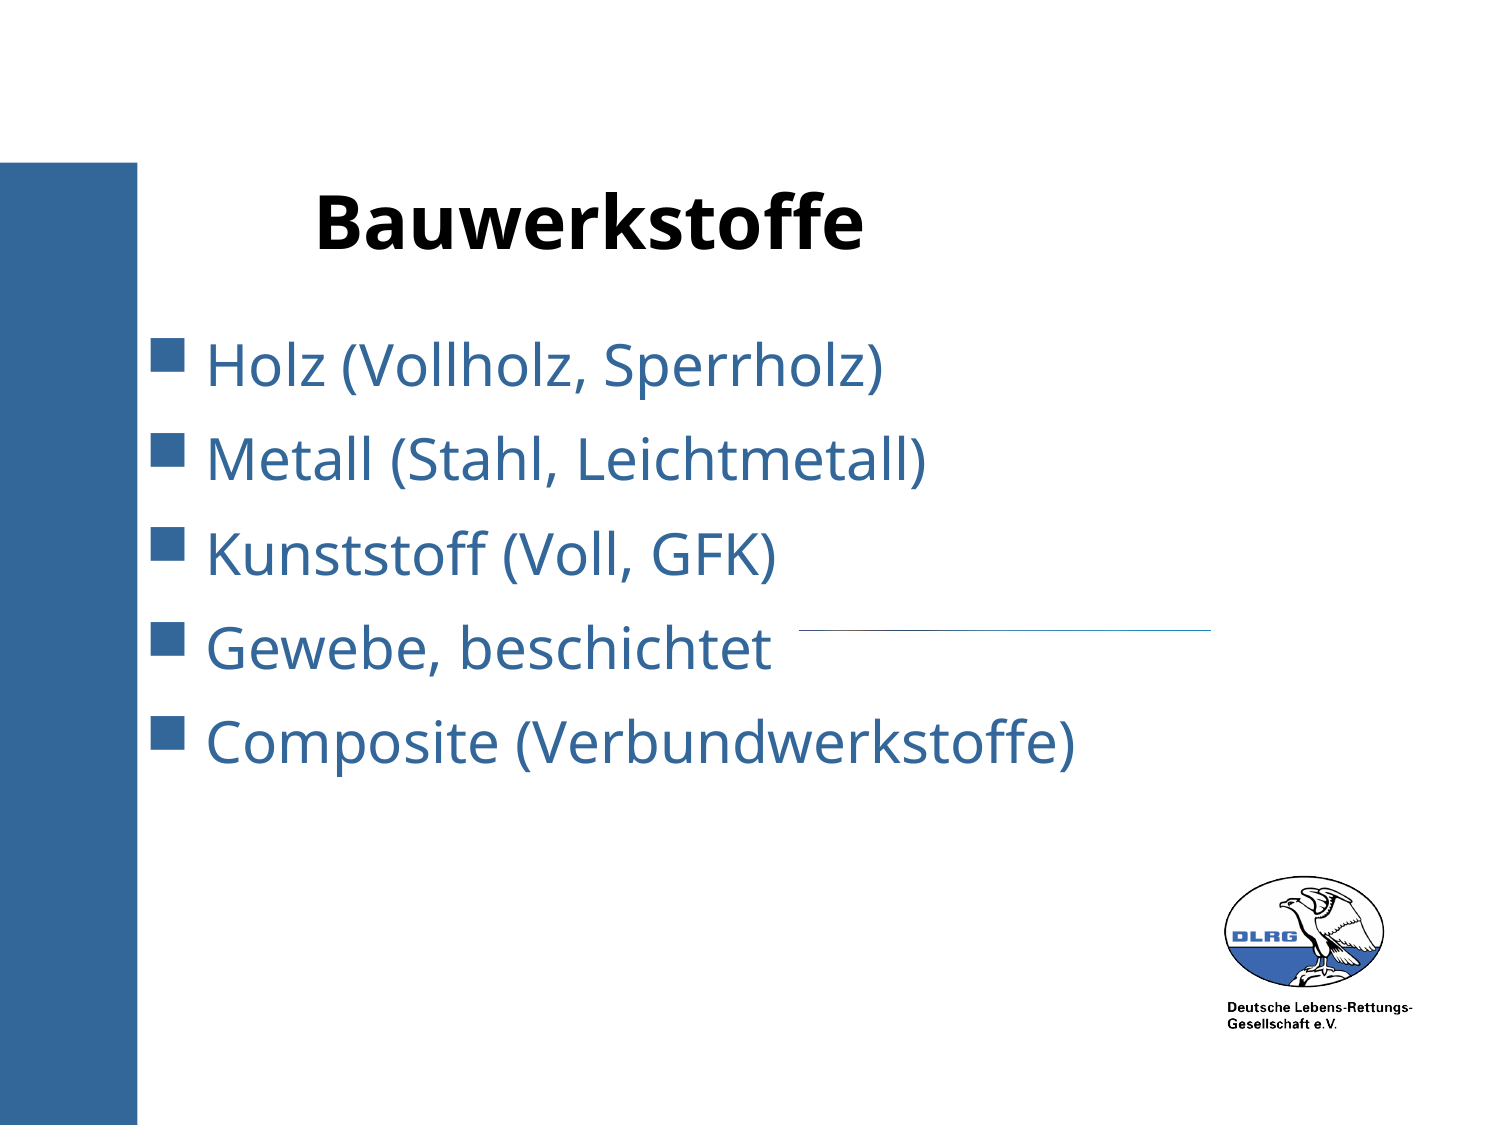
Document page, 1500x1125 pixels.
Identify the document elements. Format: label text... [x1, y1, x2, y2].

picture [1224, 874, 1413, 1030]
text_box Bauwerkstoffe [298, 167, 365, 273]
text_box Holz (Vollholz, Sperrholz) Metall (Stahl, Leichtmetall) Kunststoff (Voll, GFK) Gewebe, beschichtet Composite (Verbundwerkstoffe) [131, 295, 1454, 816]
title [365, 112, 1450, 276]
